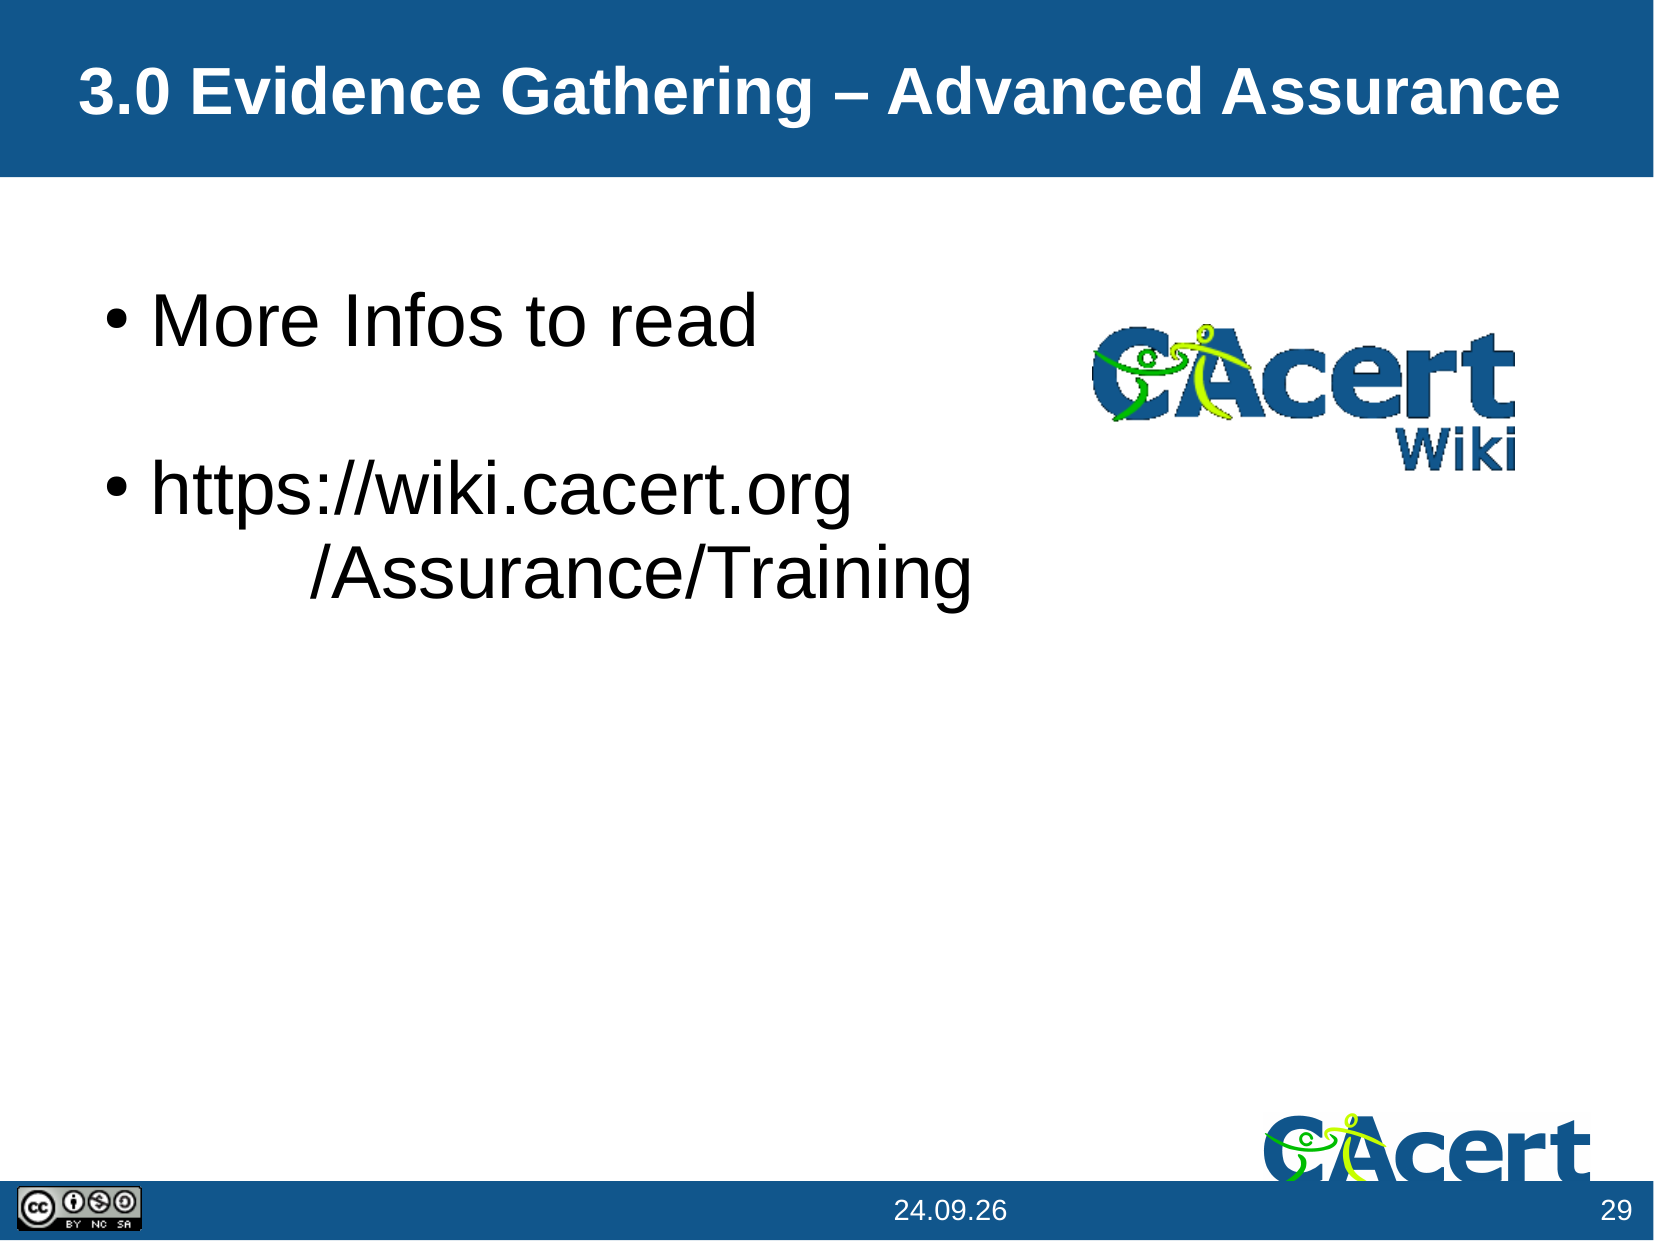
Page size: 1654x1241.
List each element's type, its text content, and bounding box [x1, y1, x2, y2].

text_box More Infos to read https://wiki.cacert.org /Assurance/Training [88, 270, 991, 706]
title 3.0 Evidence Gathering – Advanced Assurance [76, 17, 1565, 166]
picture [1092, 324, 1515, 474]
picture [1263, 1112, 1591, 1181]
picture [17, 1186, 142, 1231]
